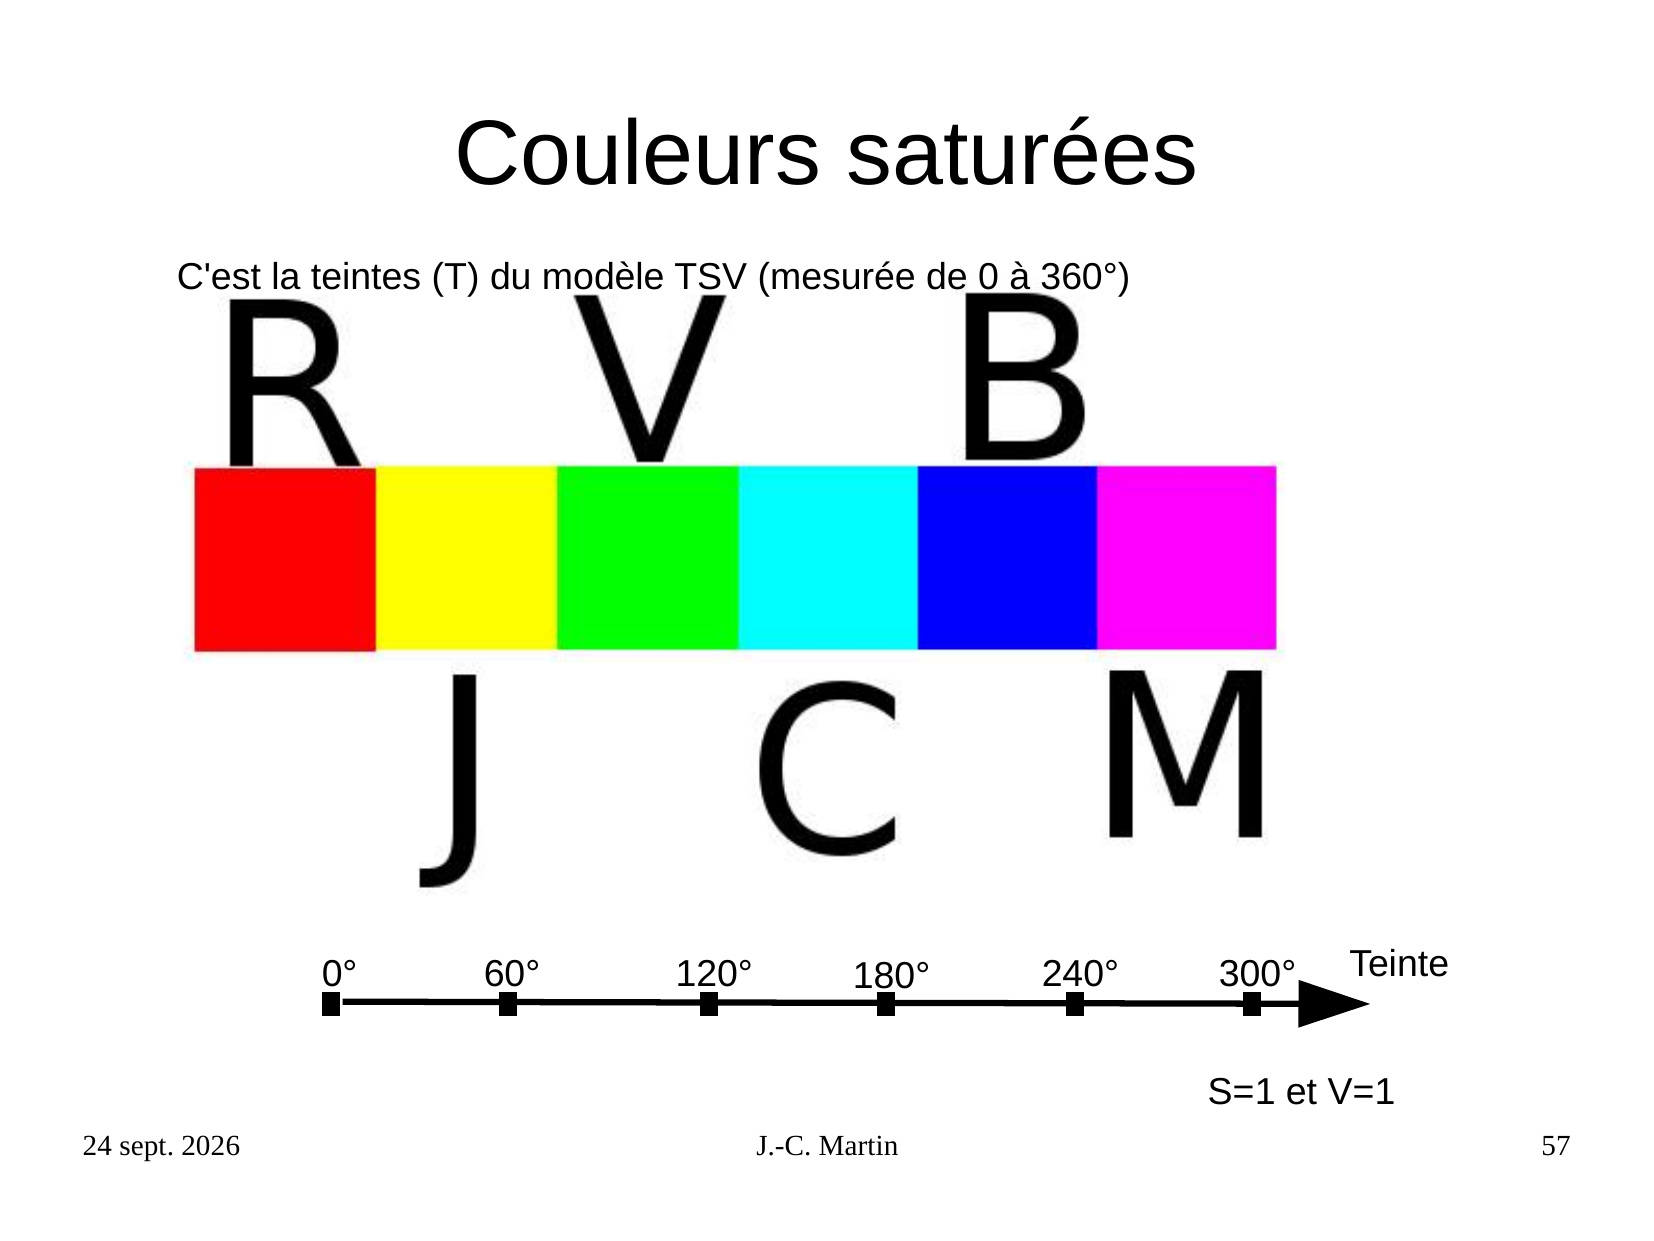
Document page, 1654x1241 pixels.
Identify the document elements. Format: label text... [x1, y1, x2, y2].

text_box 240° [1027, 944, 1134, 1000]
text_box 120° [660, 944, 768, 999]
text_box Teinte [1334, 935, 1465, 993]
text_box 0° [307, 944, 373, 1002]
text_box S=1 et V=1 [1192, 1062, 1411, 1120]
picture [118, 257, 1452, 1063]
title Couleurs saturées [82, 49, 1571, 257]
text_box 300° [1204, 944, 1312, 1000]
text_box 60° [469, 944, 556, 999]
text_box C'est la teintes (T) du modèle TSV (mesurée de 0 à 360°) [162, 248, 1146, 305]
text_box 180° [838, 947, 945, 999]
